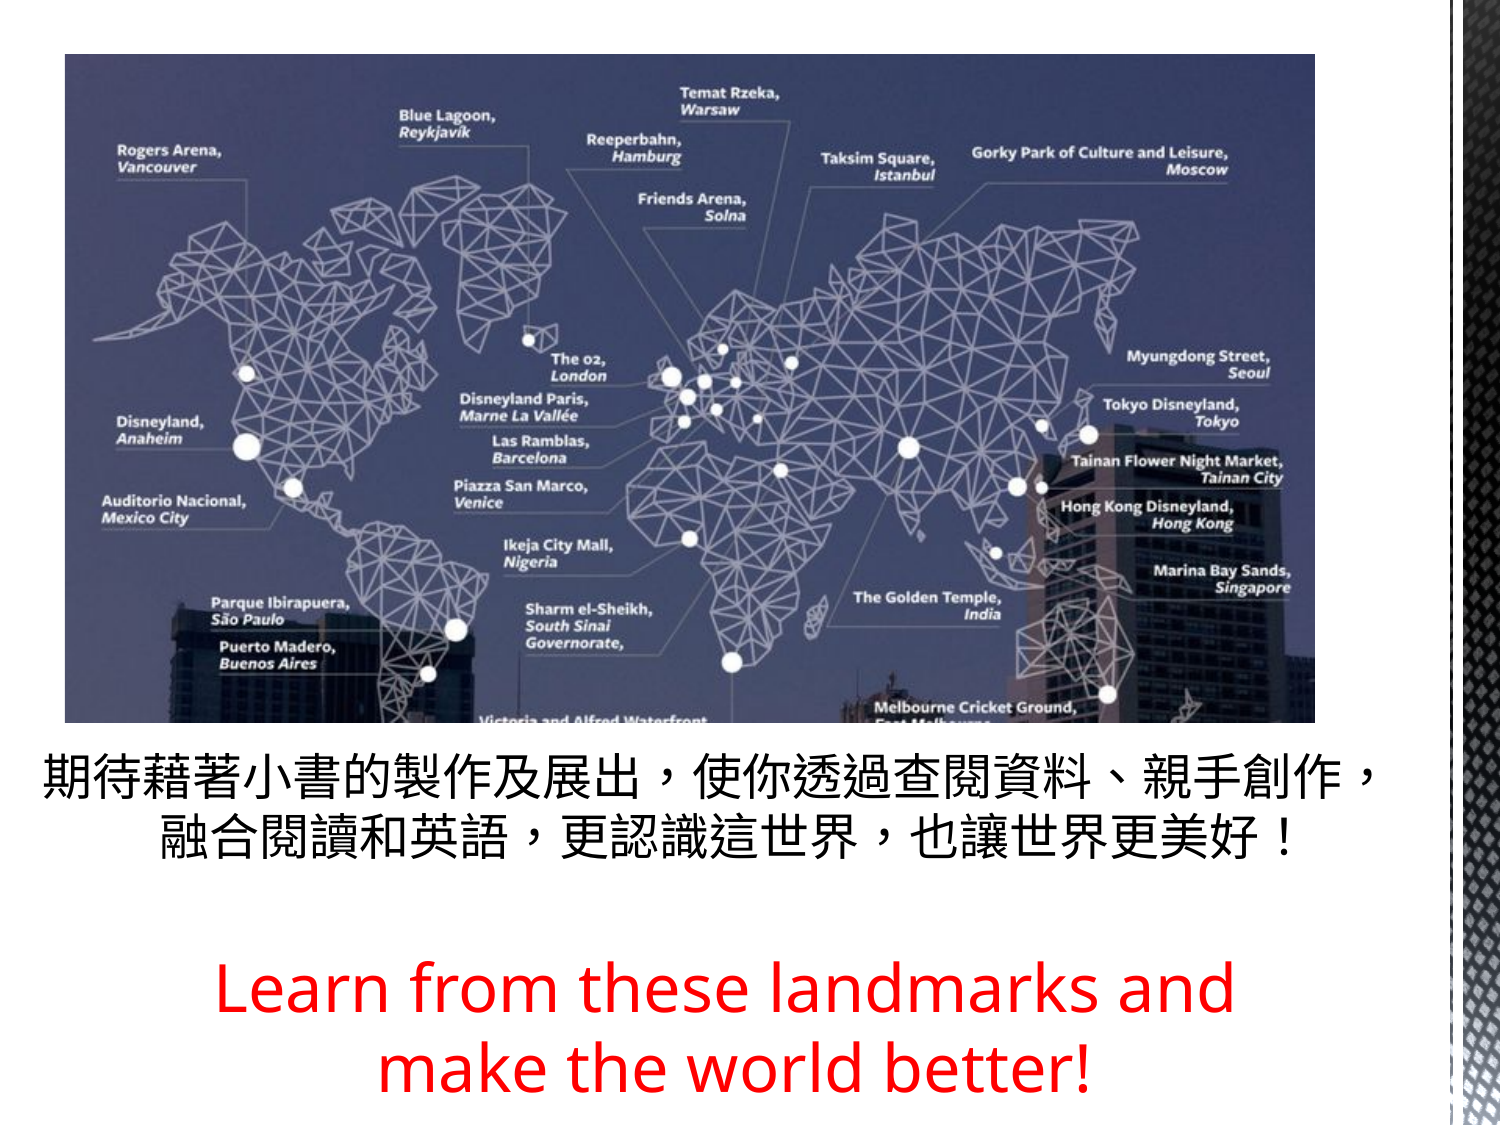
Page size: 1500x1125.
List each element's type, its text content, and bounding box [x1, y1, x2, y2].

title 期待藉著小書的製作及展出，使你透過查閱資料、親手創作， 融合閱讀和英語，更認識這世界，也讓世界更美好！ Learn from these landmarks and make the world better! [0, 612, 1470, 1125]
picture [64, 54, 1315, 723]
